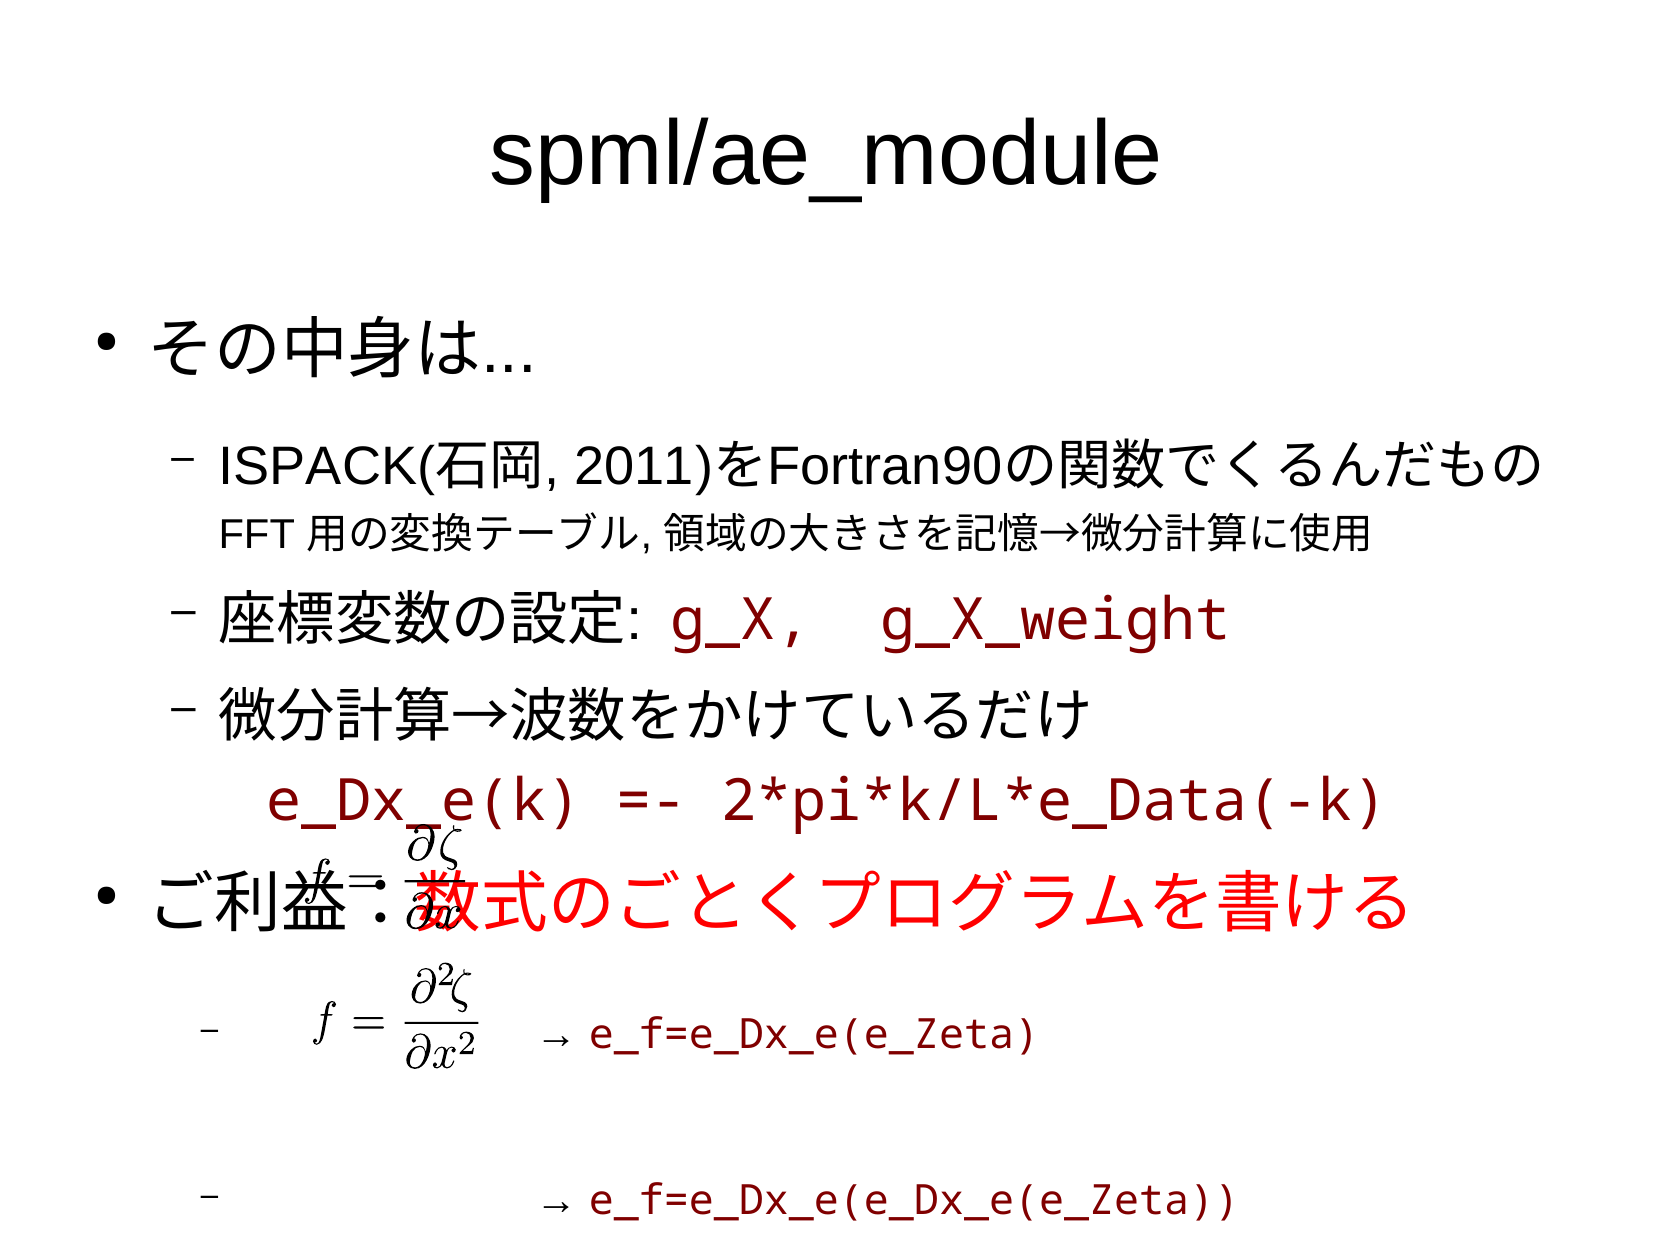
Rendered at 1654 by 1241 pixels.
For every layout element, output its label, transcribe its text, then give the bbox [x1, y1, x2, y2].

picture [304, 823, 466, 930]
picture [312, 962, 479, 1069]
title spml/ae_module [82, 56, 1571, 250]
list その中身は... ISPACK(石岡, 2011)をFortran90の関数でくるんだもの FFT 用の変換テーブル, 領域の大きさを記憶→微分計算に使用 座標変数の設定: g_X, g_X_weight 微分計算→波数をかけているだけ e_Dx_e(k) =- 2*pi*k/L*e_Data(-k) ご利益：数式のごとくプログラムを書ける → e_f=e_Dx_e(e_Zeta) → e_f=e_Dx_e(e_Dx_e(e_Zeta)) [76, 295, 1565, 1099]
